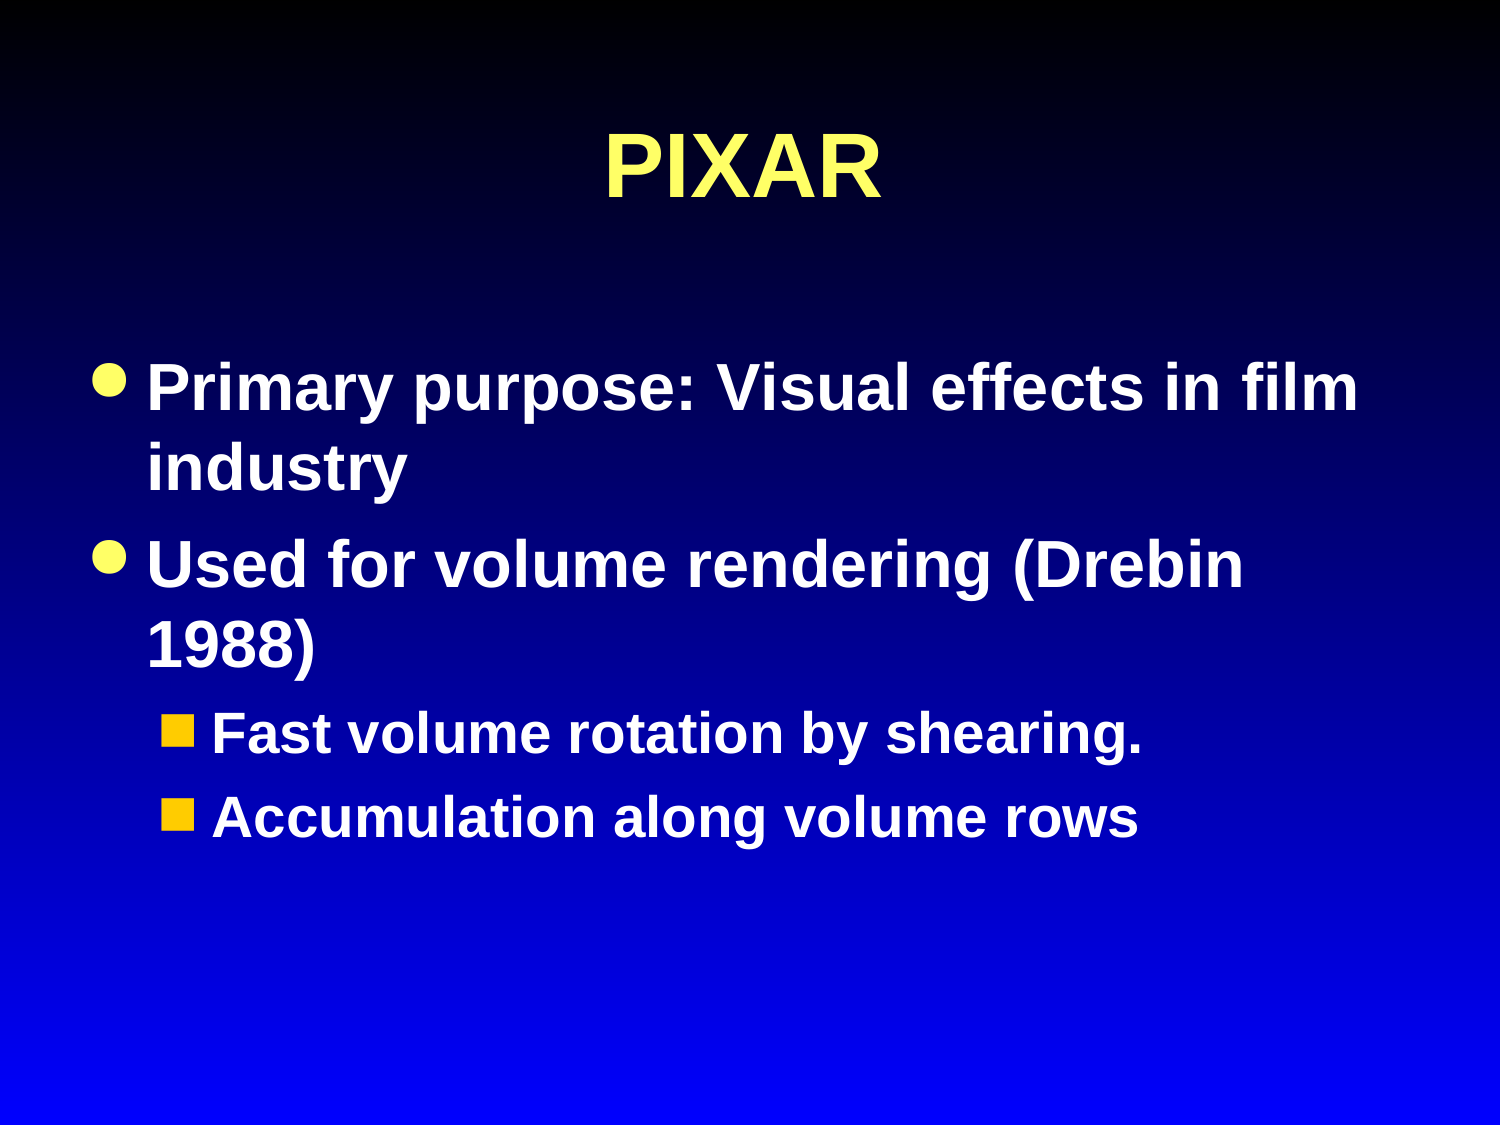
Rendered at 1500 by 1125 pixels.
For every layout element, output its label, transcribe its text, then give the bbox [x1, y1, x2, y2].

title PIXAR [99, 37, 1388, 225]
list Primary purpose: Visual effects in film industry Used for volume rendering (Drebin 1988) Fast volume rotation by shearing. Accumulation along volume rows [75, 337, 1438, 1013]
